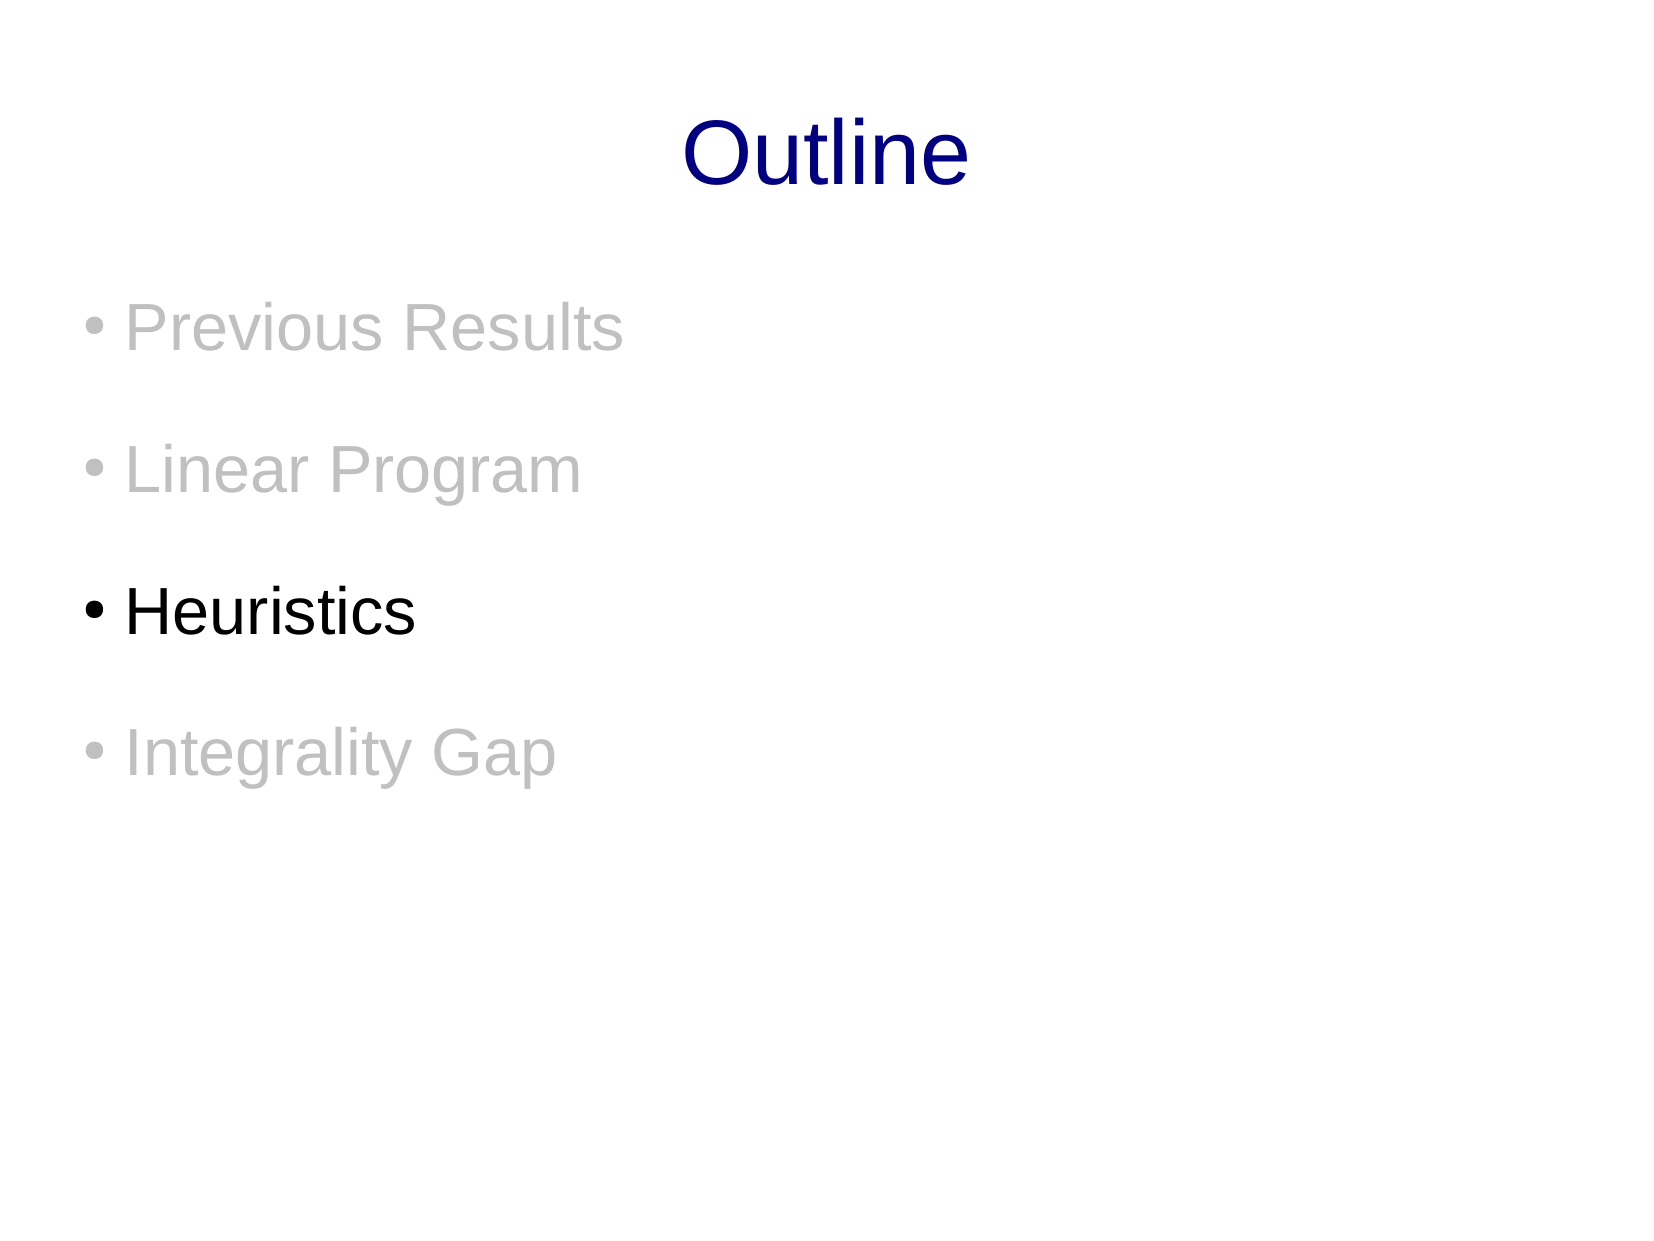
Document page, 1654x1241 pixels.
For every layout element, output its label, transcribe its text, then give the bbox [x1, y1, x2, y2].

list Previous Results Linear Program Heuristics Integrality Gap [82, 290, 1571, 1109]
title Outline [82, 49, 1571, 257]
